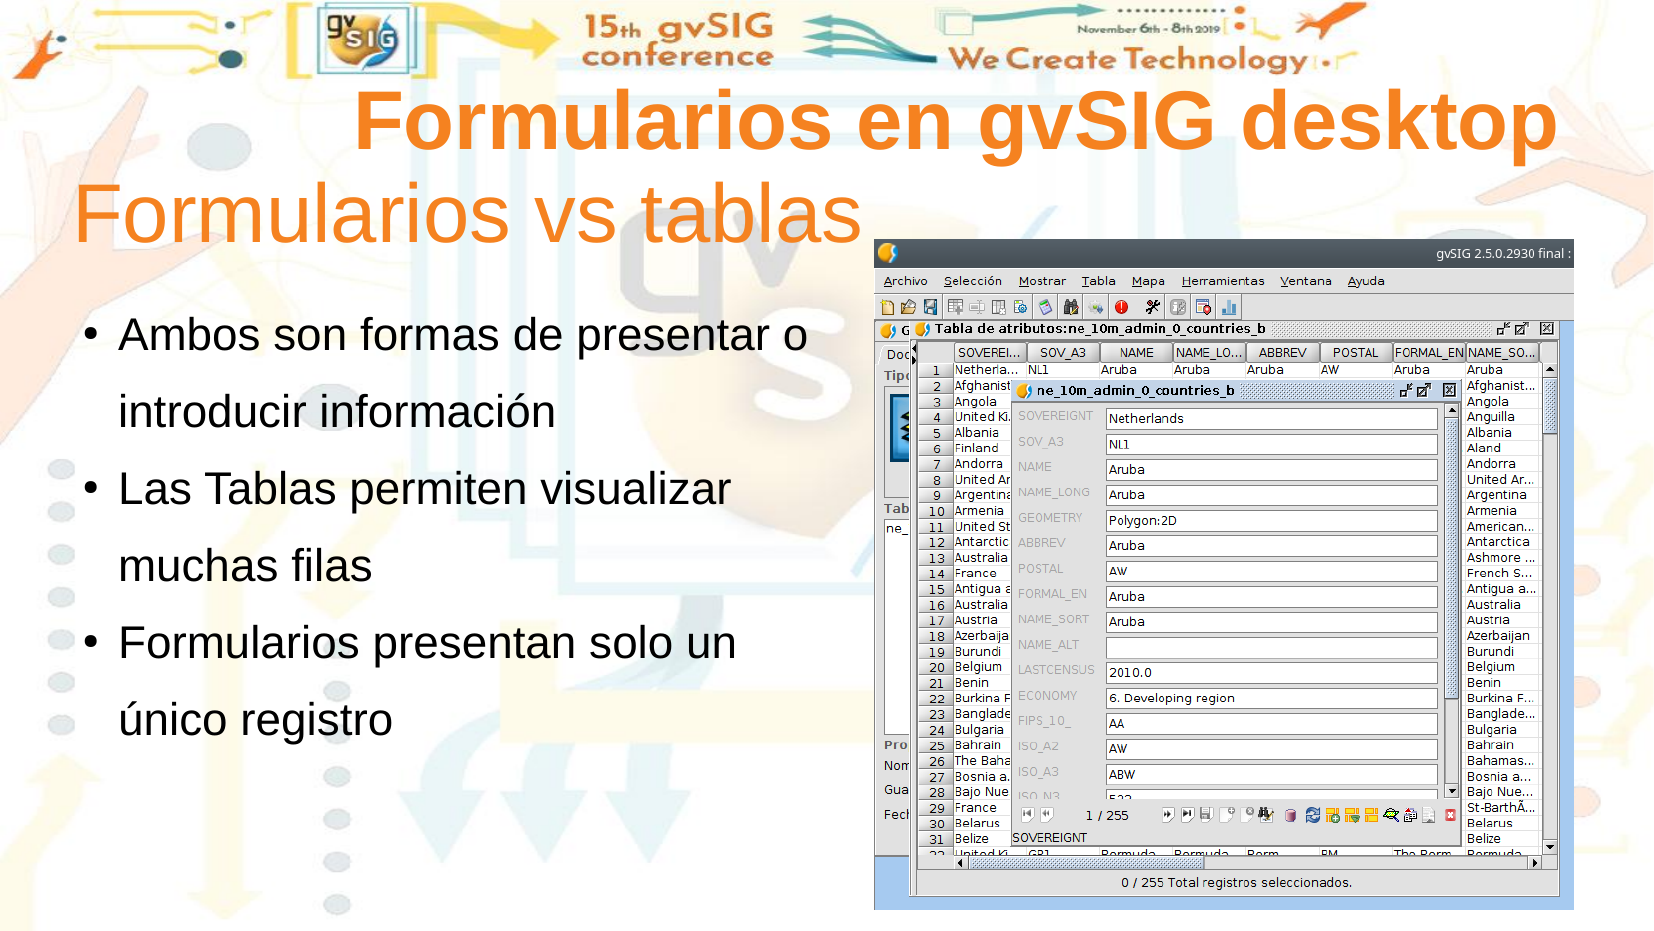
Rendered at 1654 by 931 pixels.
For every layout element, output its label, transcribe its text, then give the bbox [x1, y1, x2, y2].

text_box Ambos son formas de presentar o introducir información Las Tablas permiten visualizar muchas filas Formularios presentan solo un único registro [82, 283, 851, 886]
title Formularios vs tablas [72, 167, 1561, 261]
picture [0, 0, 1654, 931]
title Formularios en gvSIG desktop [72, 73, 1561, 167]
